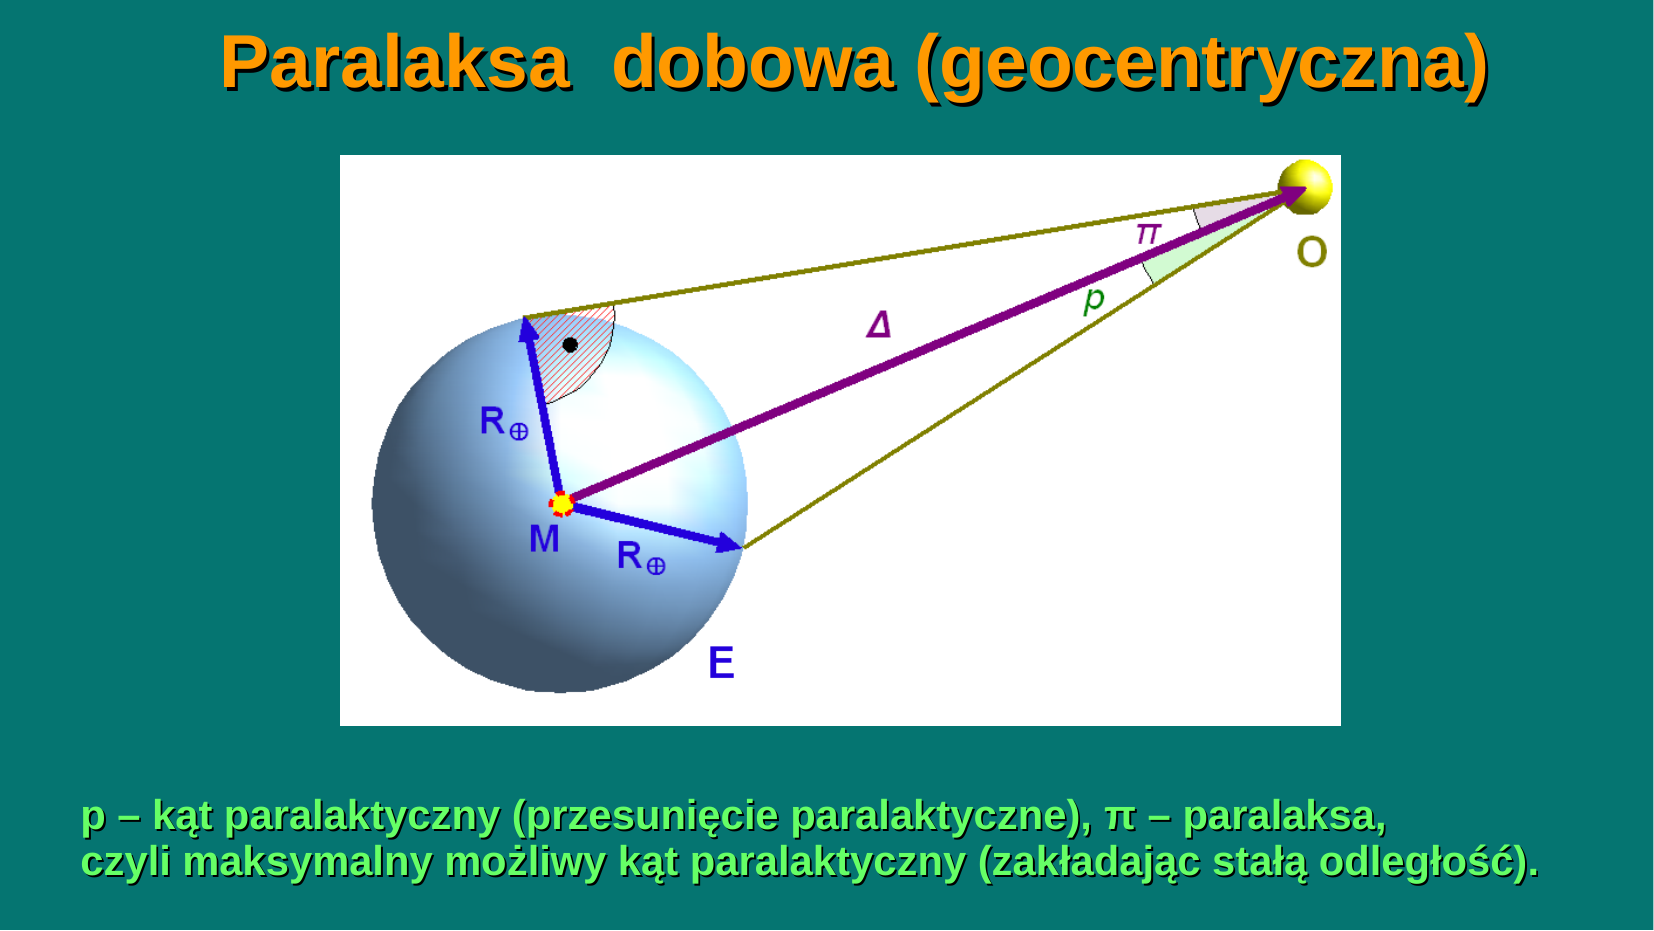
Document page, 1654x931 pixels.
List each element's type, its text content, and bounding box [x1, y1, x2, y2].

title Paralaksa dobowa (geocentryczna) [87, 0, 1623, 146]
text_box p – kąt paralaktyczny (przesunięcie paralaktyczne), π – paralaksa, czyli maksymalny możliwy kąt paralaktyczny (zakładając stałą odległość). [65, 784, 1555, 892]
picture [340, 155, 1341, 727]
